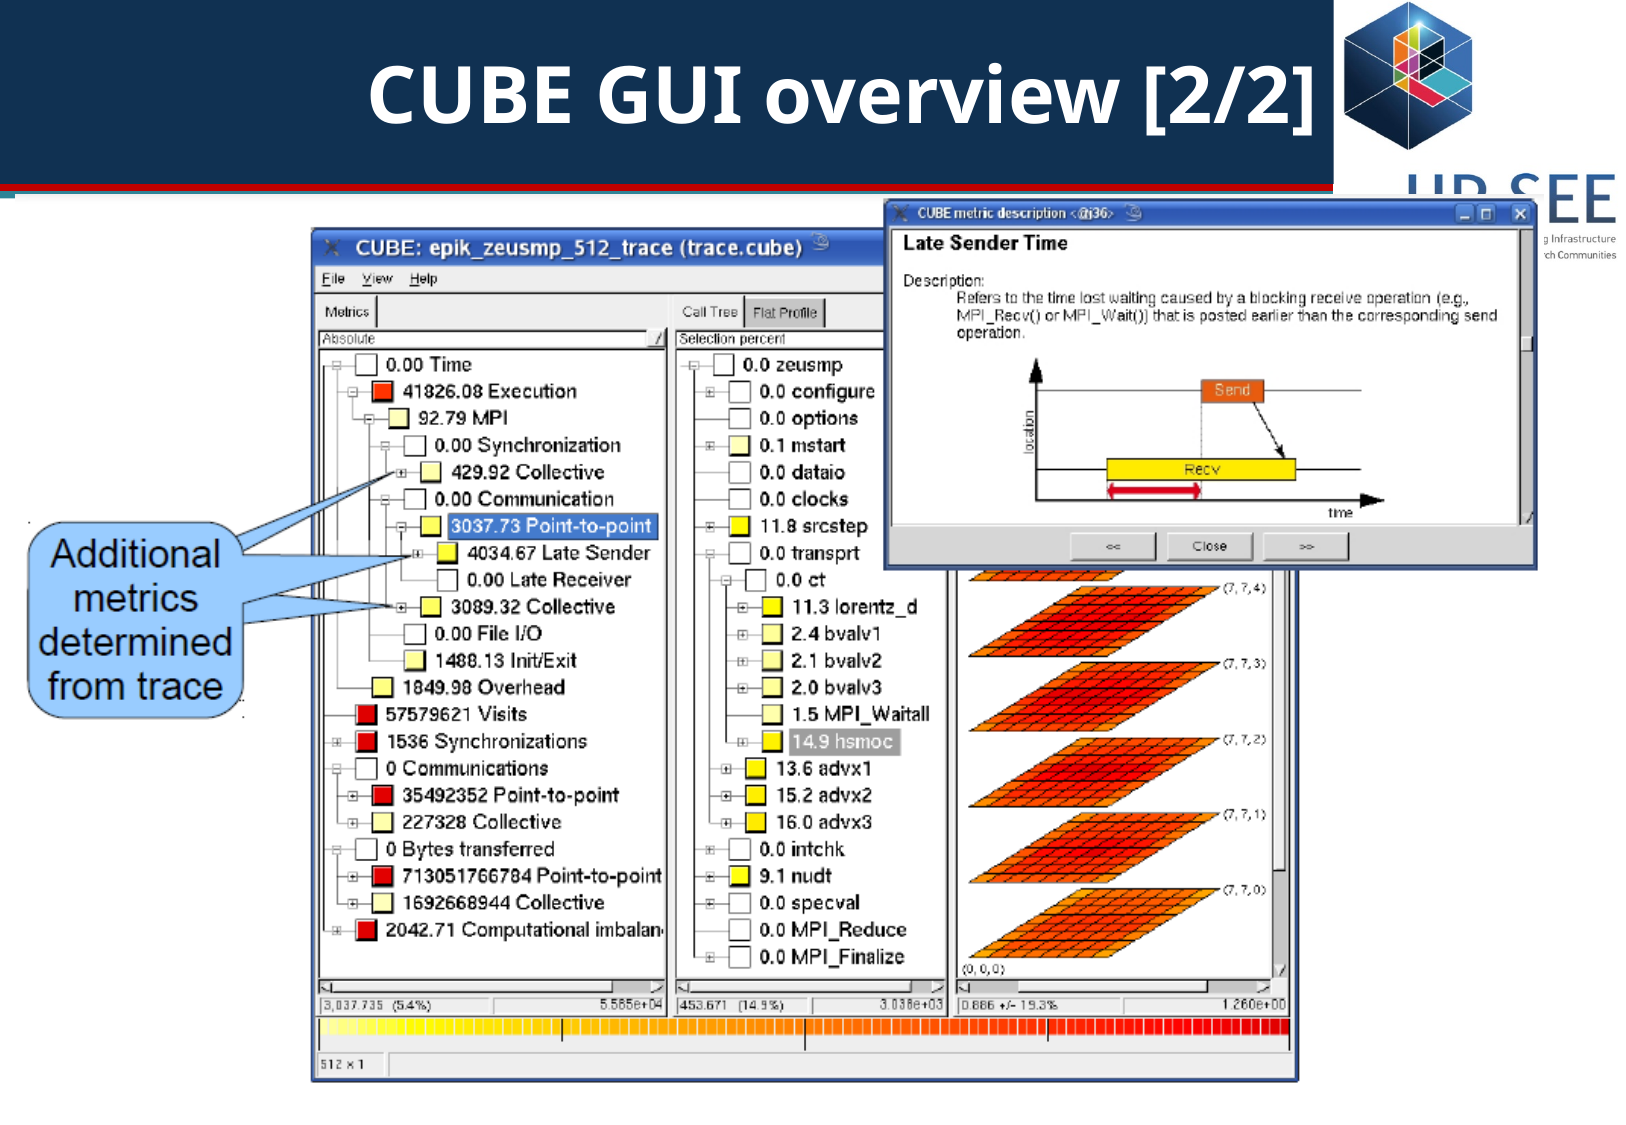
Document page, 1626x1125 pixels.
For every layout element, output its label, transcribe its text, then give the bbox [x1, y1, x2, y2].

title CUBE GUI overview [2/2] [0, 0, 1334, 184]
picture [15, 0, 1625, 1099]
